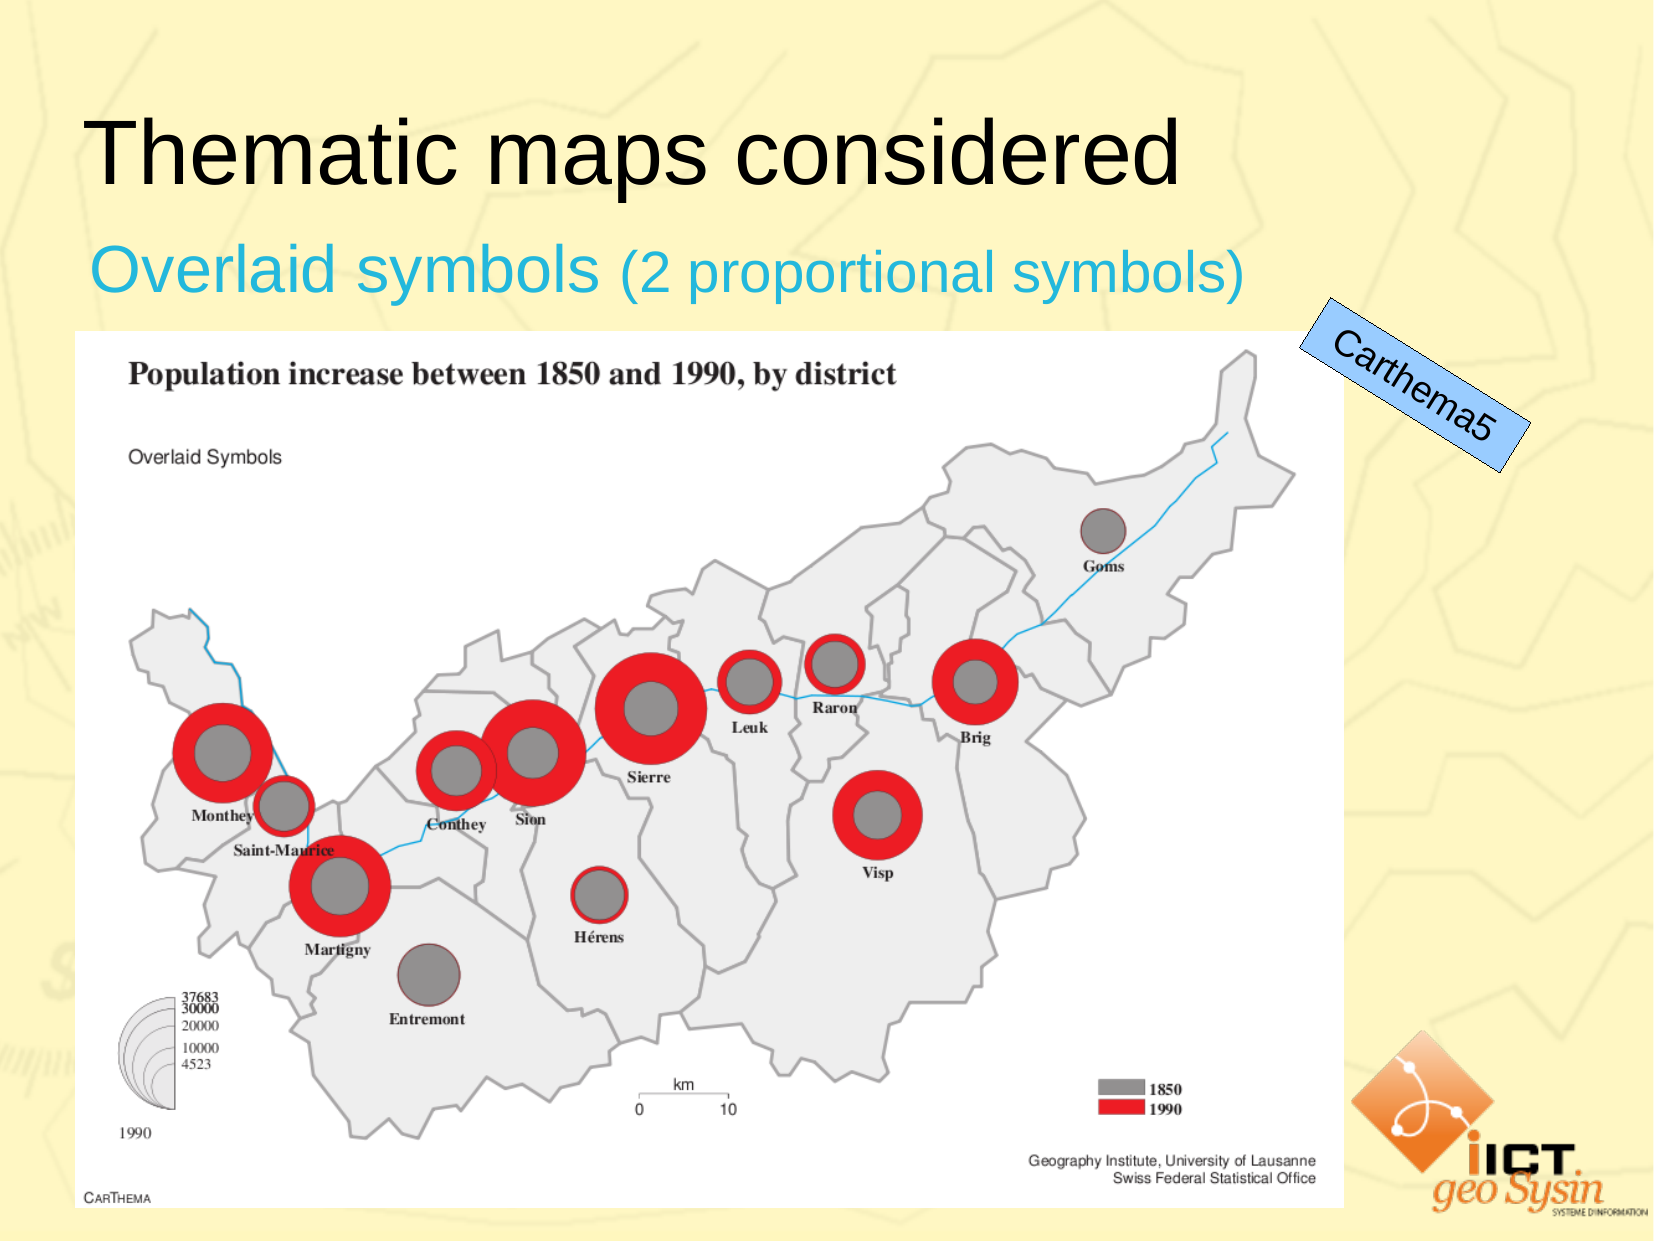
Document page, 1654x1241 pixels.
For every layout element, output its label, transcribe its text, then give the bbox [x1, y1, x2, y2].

text_box Carthema5 [1299, 297, 1531, 473]
title Thematic maps considered [82, 56, 1571, 250]
text_box Overlaid symbols (2 proportional symbols) [75, 225, 1262, 315]
picture [0, 0, 1654, 1241]
